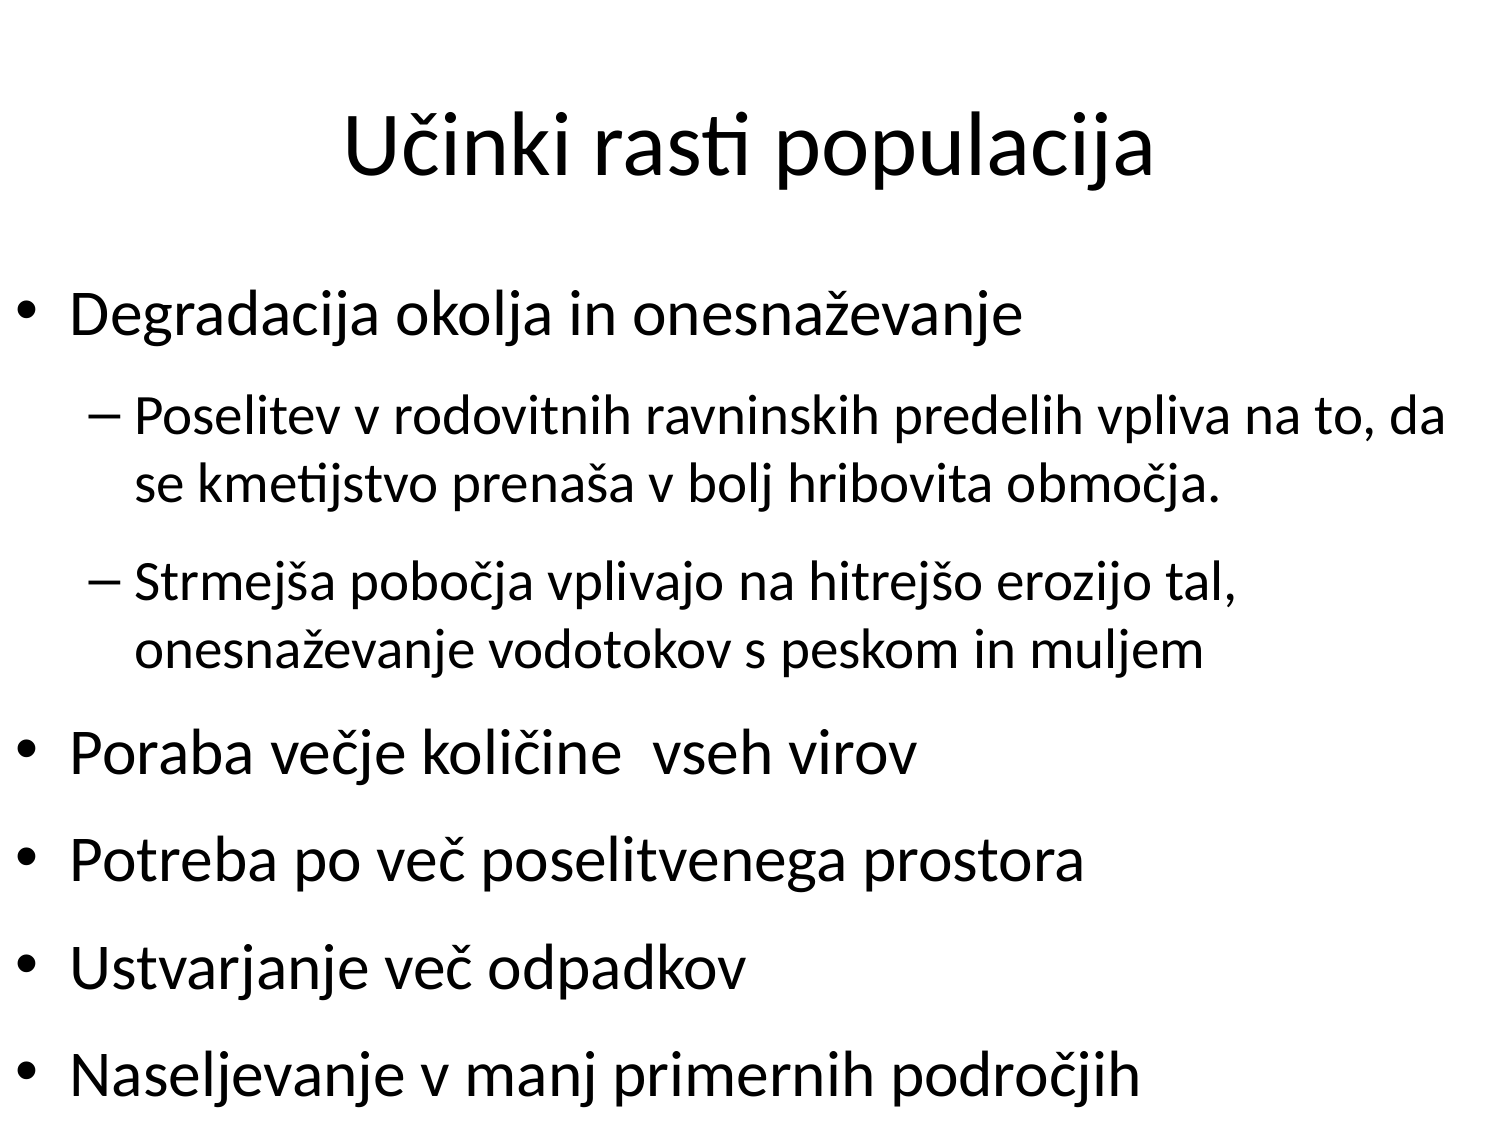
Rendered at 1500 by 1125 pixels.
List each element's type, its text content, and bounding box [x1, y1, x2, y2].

list Degradacija okolja in onesnaževanje Poselitev v rodovitnih ravninskih predelih vpliva na to, da se kmetijstvo prenaša v bolj hribovita območja. Strmejša pobočja vplivajo na hitrejšo erozijo tal, onesnaževanje vodotokov s peskom in muljem Poraba večje količine vseh virov Potreba po več poselitvenega prostora Ustvarjanje več odpadkov Naseljevanje v manj primernih področjih [0, 262, 1500, 1125]
title Učinki rasti populacija [75, 45, 1425, 233]
